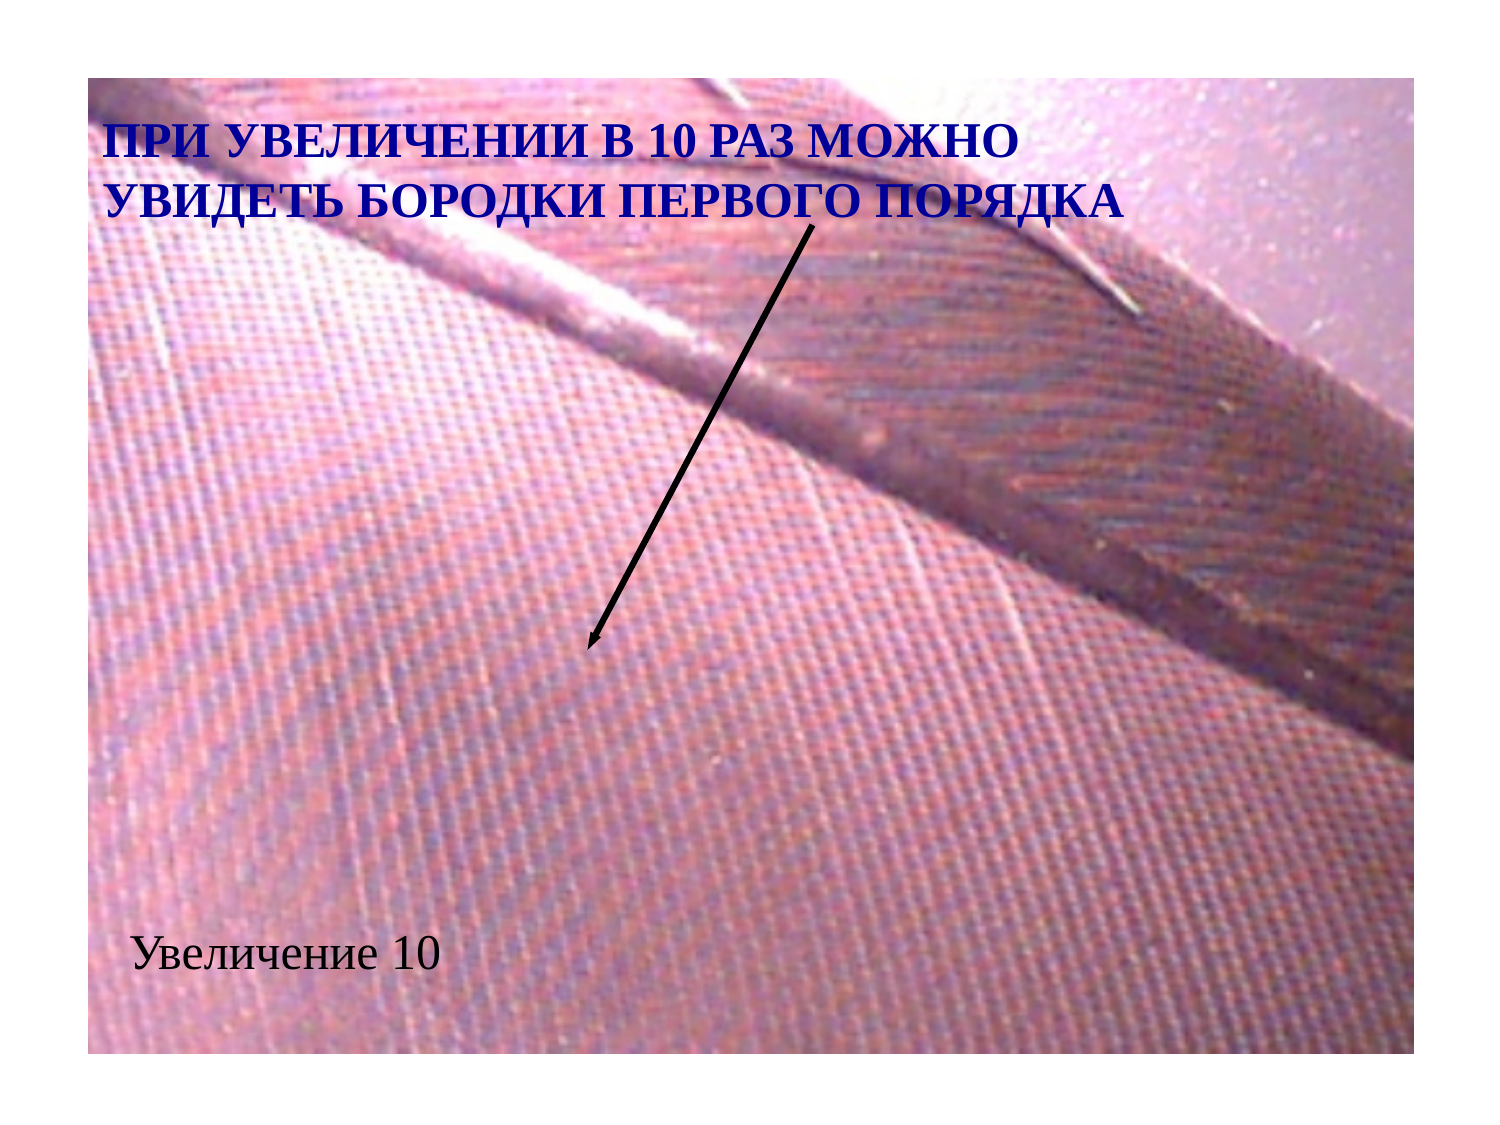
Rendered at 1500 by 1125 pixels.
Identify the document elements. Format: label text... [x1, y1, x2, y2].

text_box ПРИ УВЕЛИЧЕНИИ В 10 РАЗ МОЖНО УВИДЕТЬ БОРОДКИ ПЕРВОГО ПОРЯДКА [87, 99, 1288, 235]
picture [88, 78, 1414, 1054]
text_box Увеличение 10 [113, 911, 614, 988]
